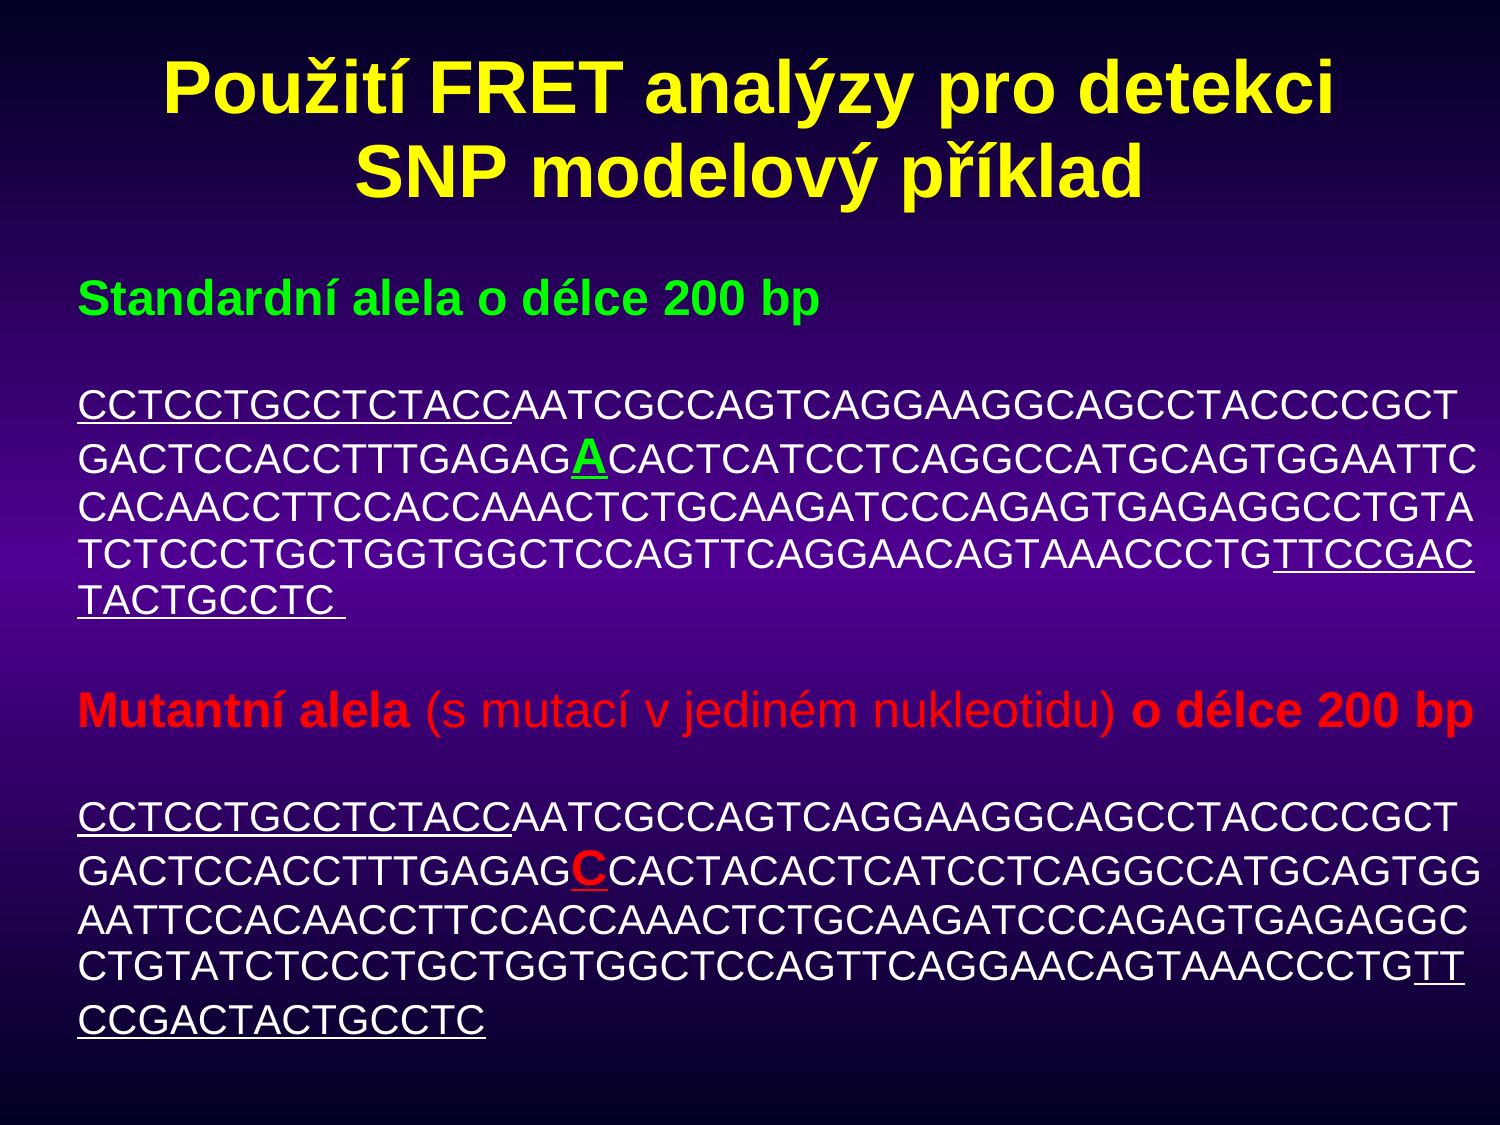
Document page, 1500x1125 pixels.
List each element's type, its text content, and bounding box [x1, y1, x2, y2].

text_box Mutantní alela (s mutací v jediném nukleotidu) o délce 200 bp CCTCCTGCCTCTACCAATCGCCAGTCAGGAAGGCAGCCTACCCCGCTGACTCCACCTTTGAGAGCCACTACACTCATCCTCAGGCCATGCAGTGGAATTCCACAACCTTCCACCAAACTCTGCAAGATCCCAGAGTGAGAGGCCTGTATCTCCCTGCTGGTGGCTCCAGTTCAGGAACAGTAAACCCTGTTCCGACTACTGCCTC [62, 675, 1500, 1053]
title Použití FRET analýzy pro detekci SNP modelový příklad [112, 32, 1388, 228]
text_box Standardní alela o délce 200 bp CCTCCTGCCTCTACCAATCGCCAGTCAGGAAGGCAGCCTACCCCGCTGACTCCACCTTTGAGAGACACTCATCCTCAGGCCATGCAGTGGAATTCCACAACCTTCCACCAAACTCTGCAAGATCCCAGAGTGAGAGGCCTGTATCTCCCTGCTGGTGGCTCCAGTTCAGGAACAGTAAACCCTGTTCCGACTACTGCCTC [62, 262, 1500, 632]
